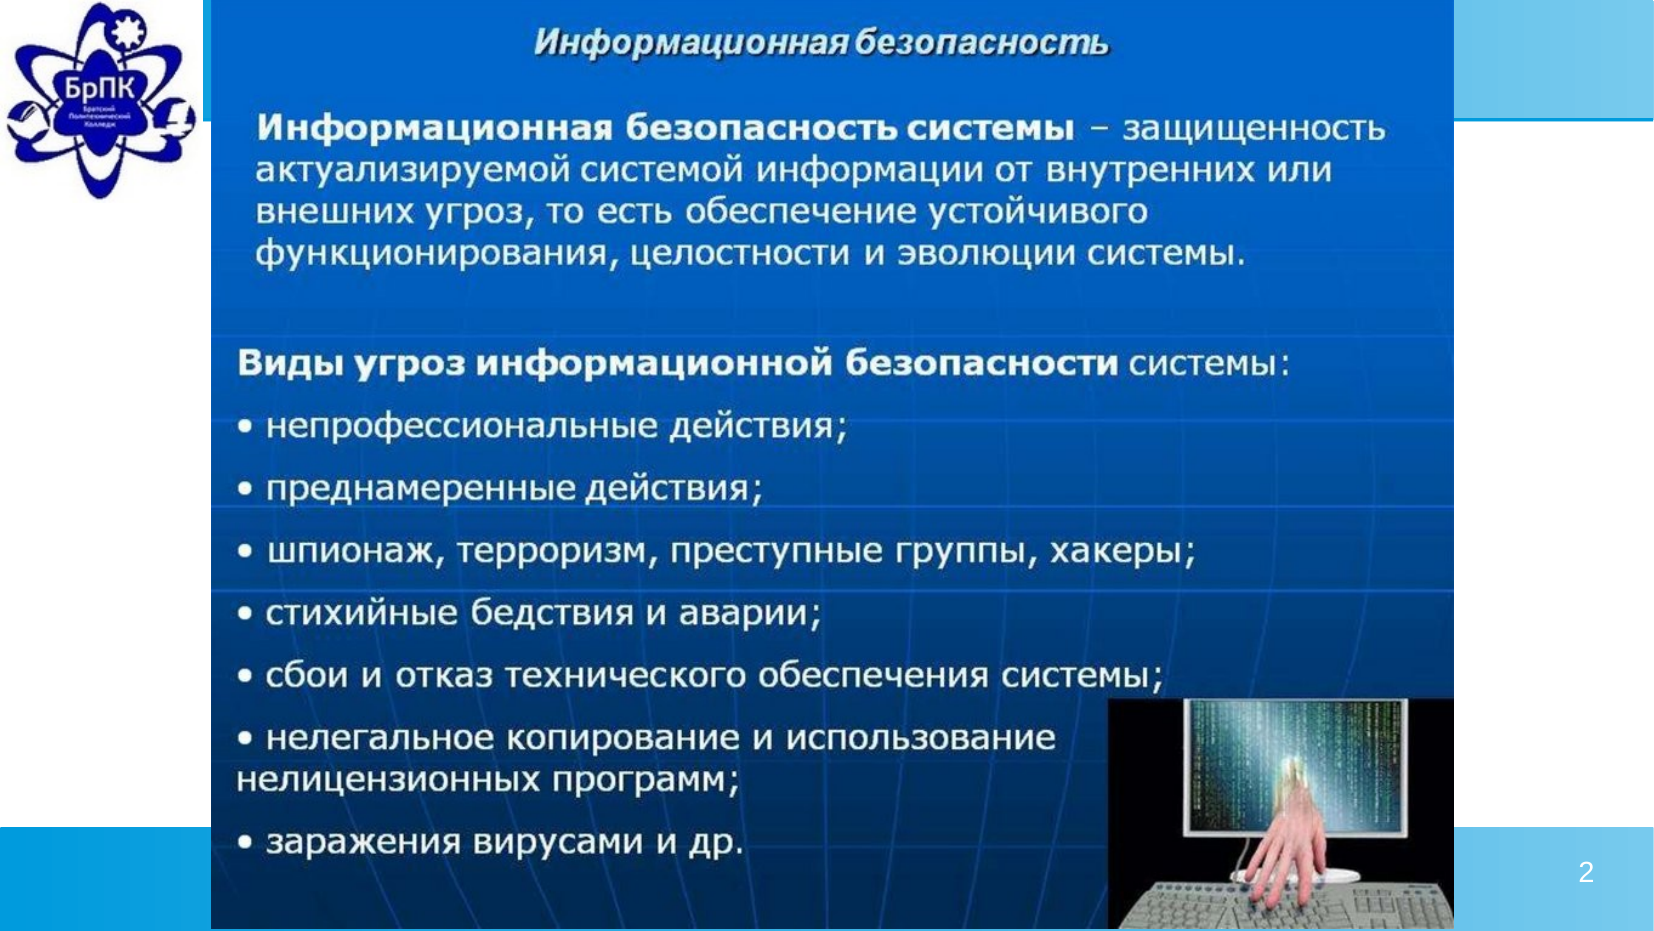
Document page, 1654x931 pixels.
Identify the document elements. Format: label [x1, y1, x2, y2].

picture [211, 0, 1454, 929]
picture [0, 0, 203, 203]
